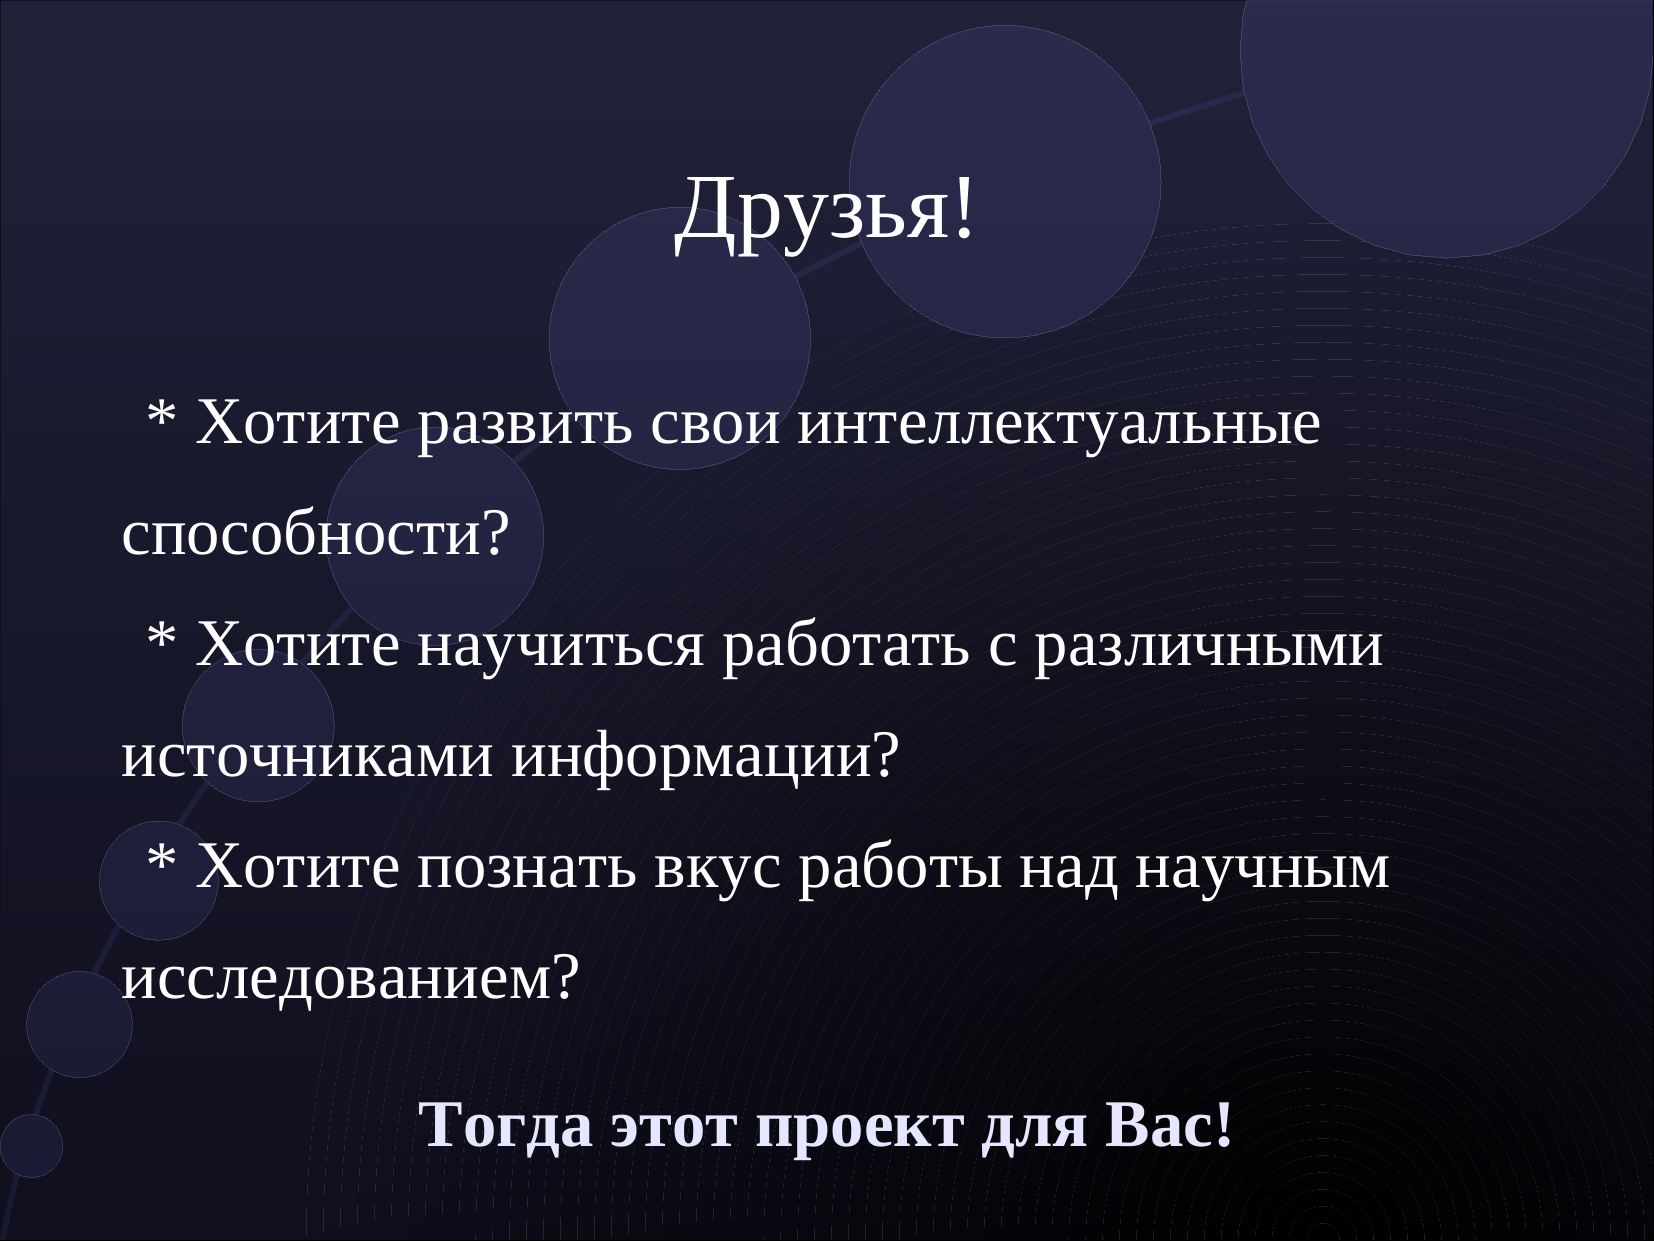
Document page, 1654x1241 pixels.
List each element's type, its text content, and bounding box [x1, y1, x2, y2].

subtitle * Хотите развить свои интеллектуальные способности? * Хотите научиться работать с различными источниками информации? * Хотите познать вкус работы над научным исследованием? Тогда этот проект для Вас! [121, 352, 1534, 1156]
title Друзья! [121, 110, 1534, 303]
